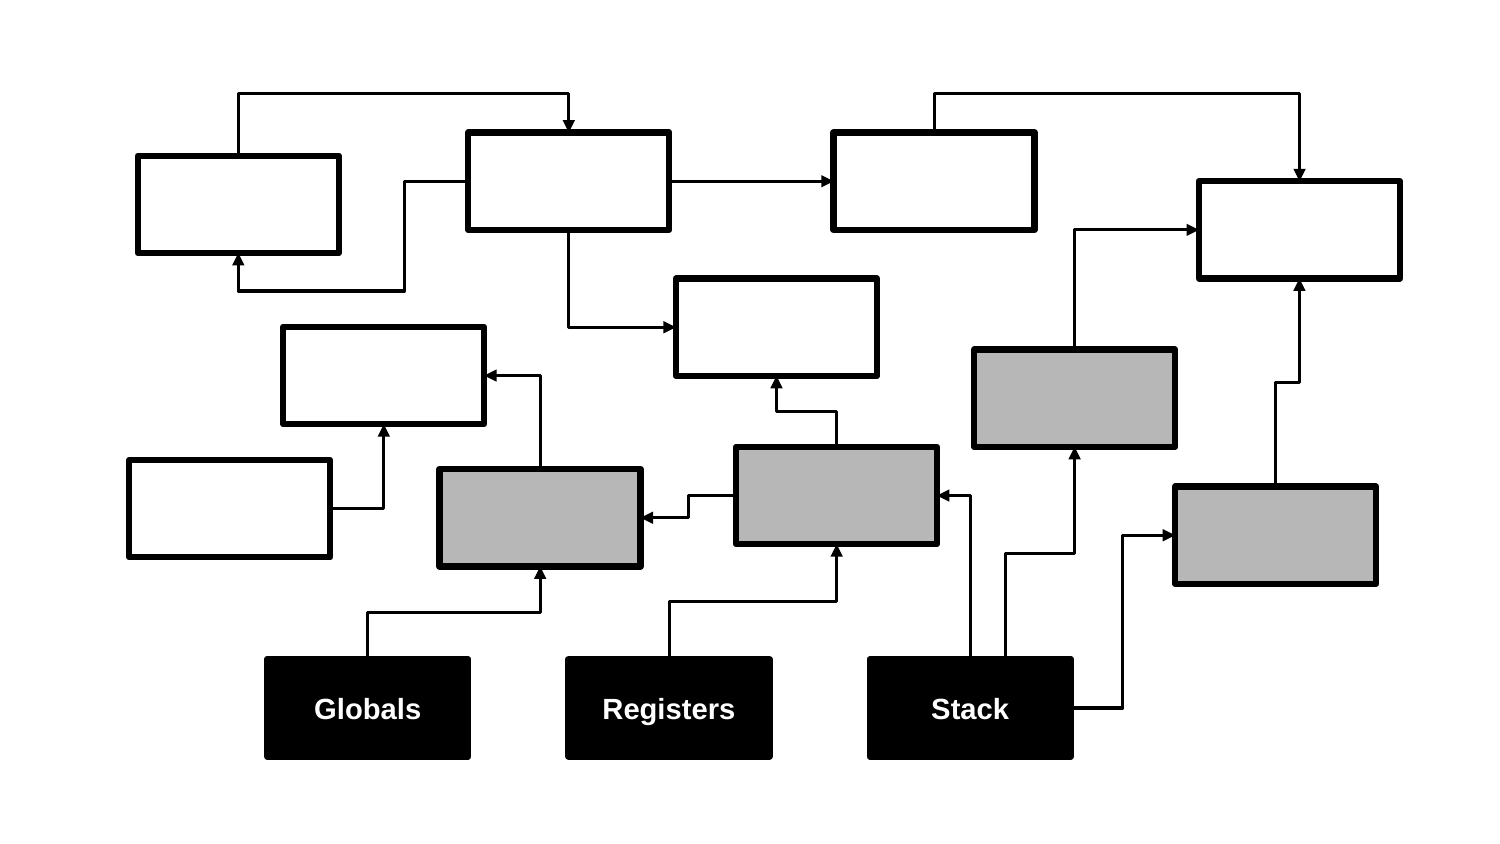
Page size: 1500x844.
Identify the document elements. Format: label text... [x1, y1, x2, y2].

text_box [974, 349, 1176, 447]
text_box Stack [869, 659, 1071, 757]
text_box Globals [267, 659, 469, 757]
text_box [137, 155, 339, 253]
text_box [675, 278, 877, 376]
text_box [439, 469, 641, 567]
text_box [1198, 181, 1400, 279]
text_box [833, 132, 1035, 230]
text_box [468, 132, 670, 230]
text_box [129, 460, 331, 558]
text_box [1175, 486, 1377, 584]
text_box [736, 446, 937, 545]
text_box Registers [568, 659, 770, 757]
text_box [283, 326, 485, 425]
